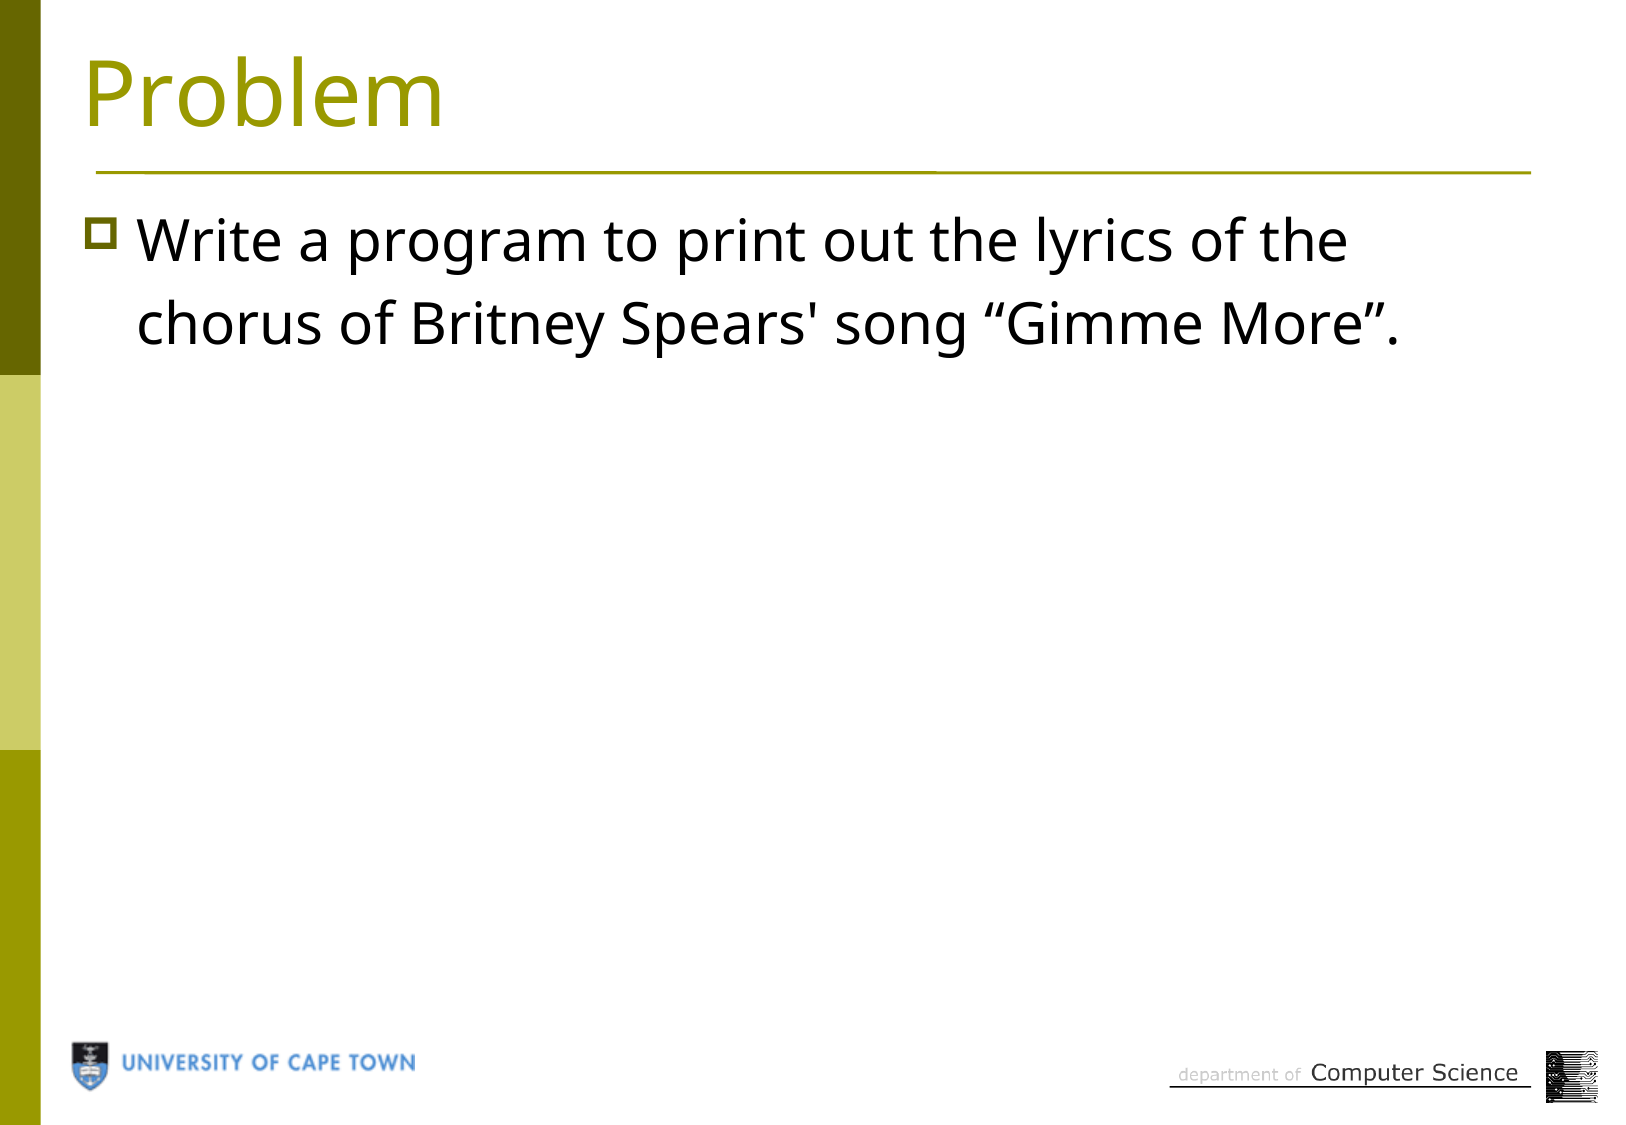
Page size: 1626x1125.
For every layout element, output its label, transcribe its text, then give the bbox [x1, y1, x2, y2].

picture [61, 1024, 415, 1103]
picture [1169, 1043, 1532, 1091]
list Write a program to print out the lyrics of the chorus of Britney Spears' song “Gimme More”. [81, 196, 1543, 1005]
title Problem [81, 29, 1543, 172]
picture [1546, 1051, 1598, 1103]
